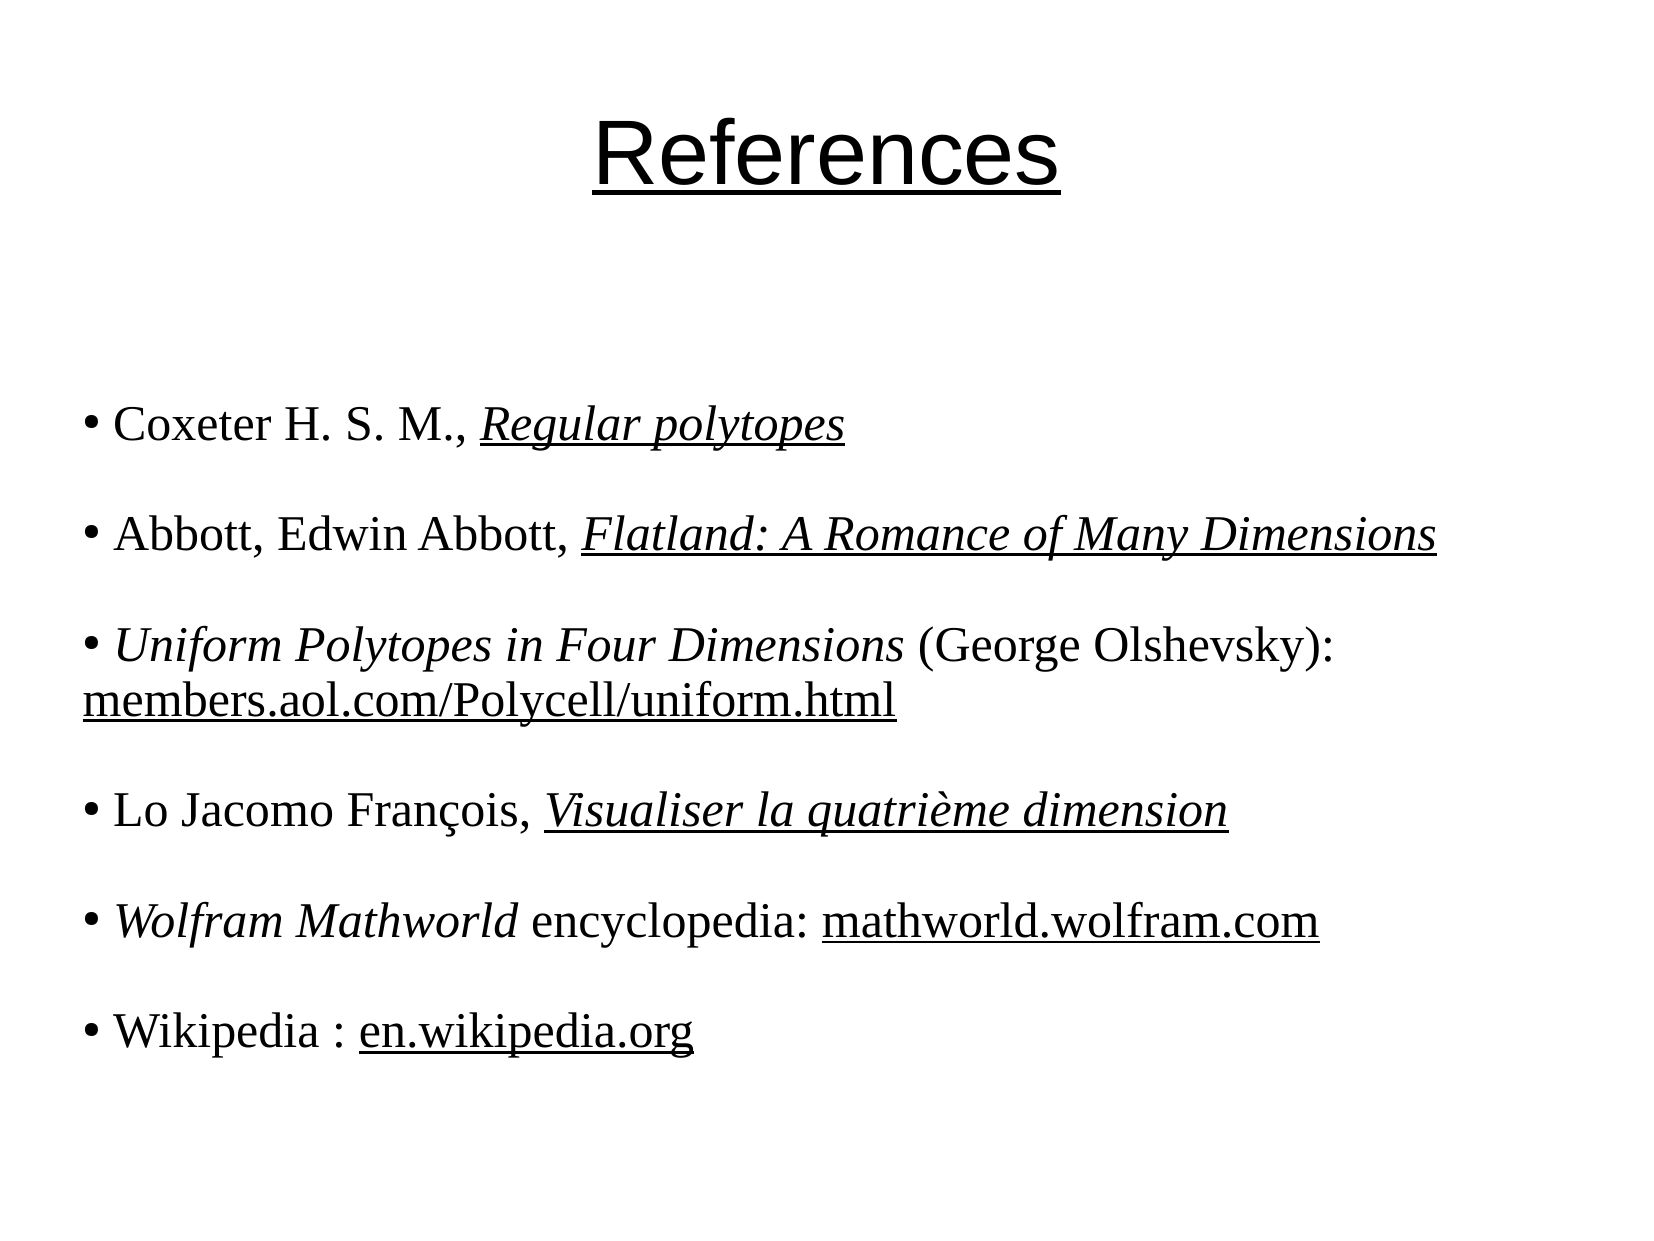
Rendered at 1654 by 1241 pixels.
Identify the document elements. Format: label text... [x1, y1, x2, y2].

title References [82, 49, 1571, 257]
subtitle Coxeter H. S. M., Regular polytopes Abbott, Edwin Abbott, Flatland: A Romance of Many Dimensions Uniform Polytopes in Four Dimensions (George Olshevsky): members.aol.com/Polycell/uniform.html Lo Jacomo François, Visualiser la quatrième dimension Wolfram Mathworld encyclopedia: mathworld.wolfram.com Wikipedia : en.wikipedia.org [82, 290, 1571, 1109]
